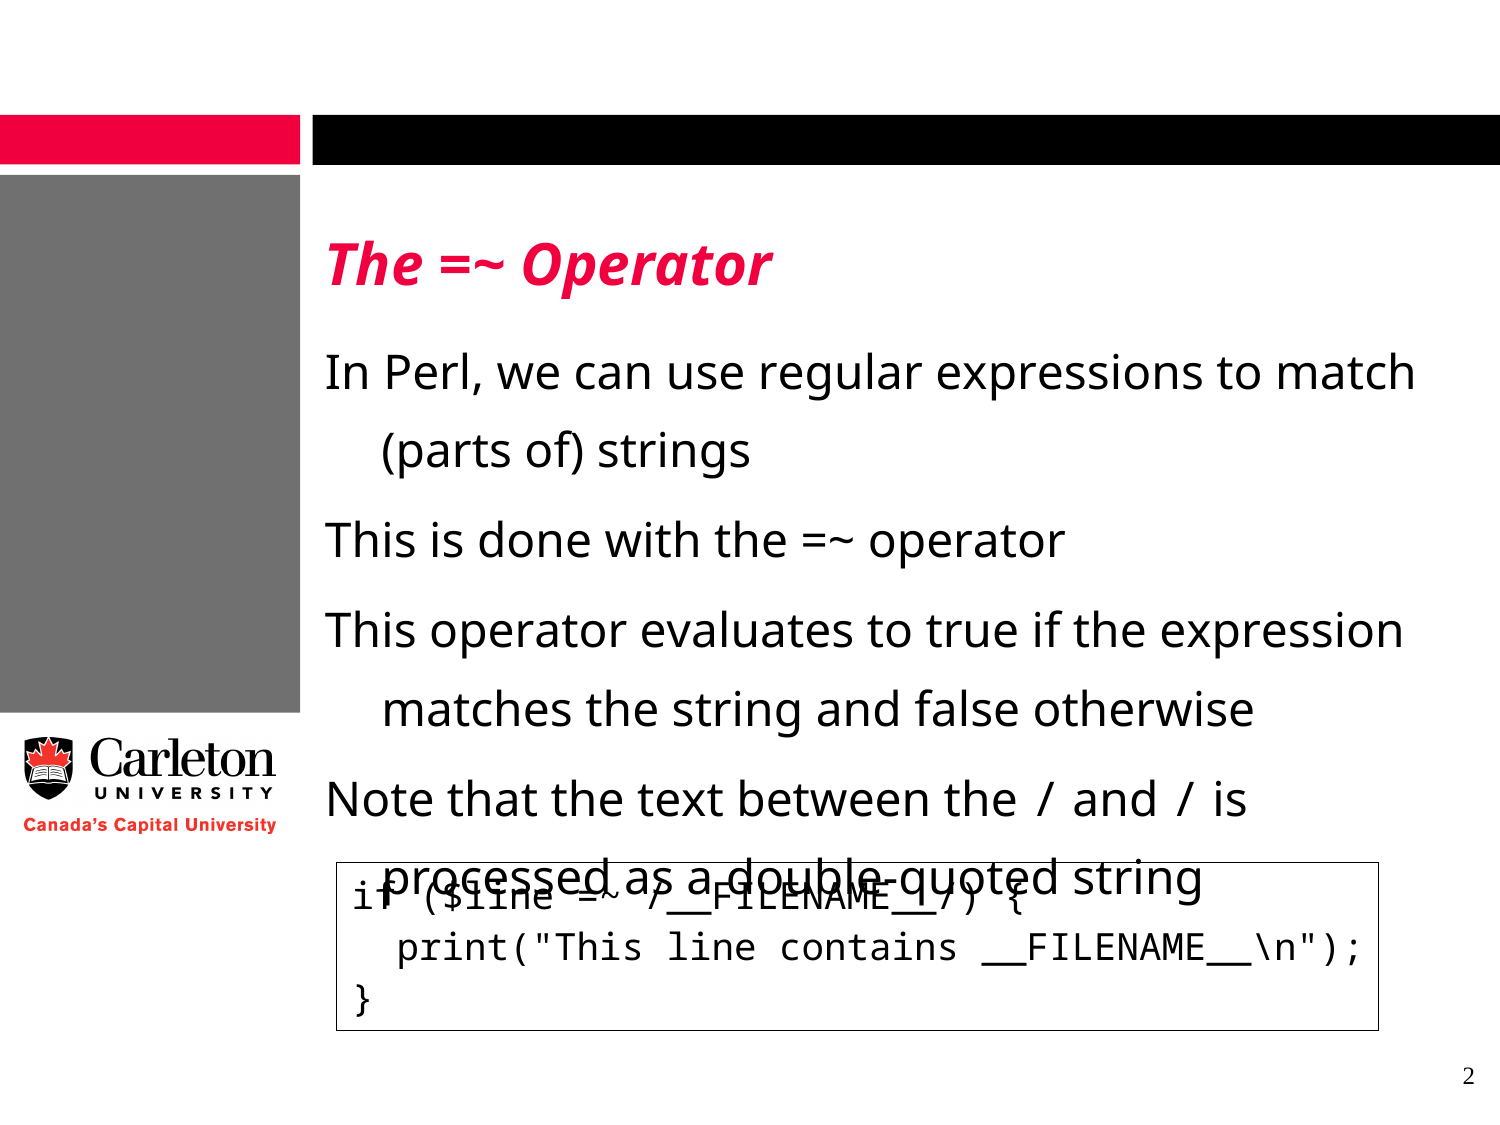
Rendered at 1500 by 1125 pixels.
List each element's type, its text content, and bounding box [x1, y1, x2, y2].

text_box if ($line =~ /__FILENAME__/) { print("This line contains __FILENAME__\n"); } [336, 862, 1357, 1014]
picture [24, 737, 276, 834]
title The =~ Operator [324, 194, 1450, 324]
list In Perl, we can use regular expressions to match (parts of) strings This is done with the =~ operator This operator evaluates to true if the expression matches the string and false otherwise Note that the text between the / and / is processed as a double-quoted string [324, 324, 1450, 1036]
